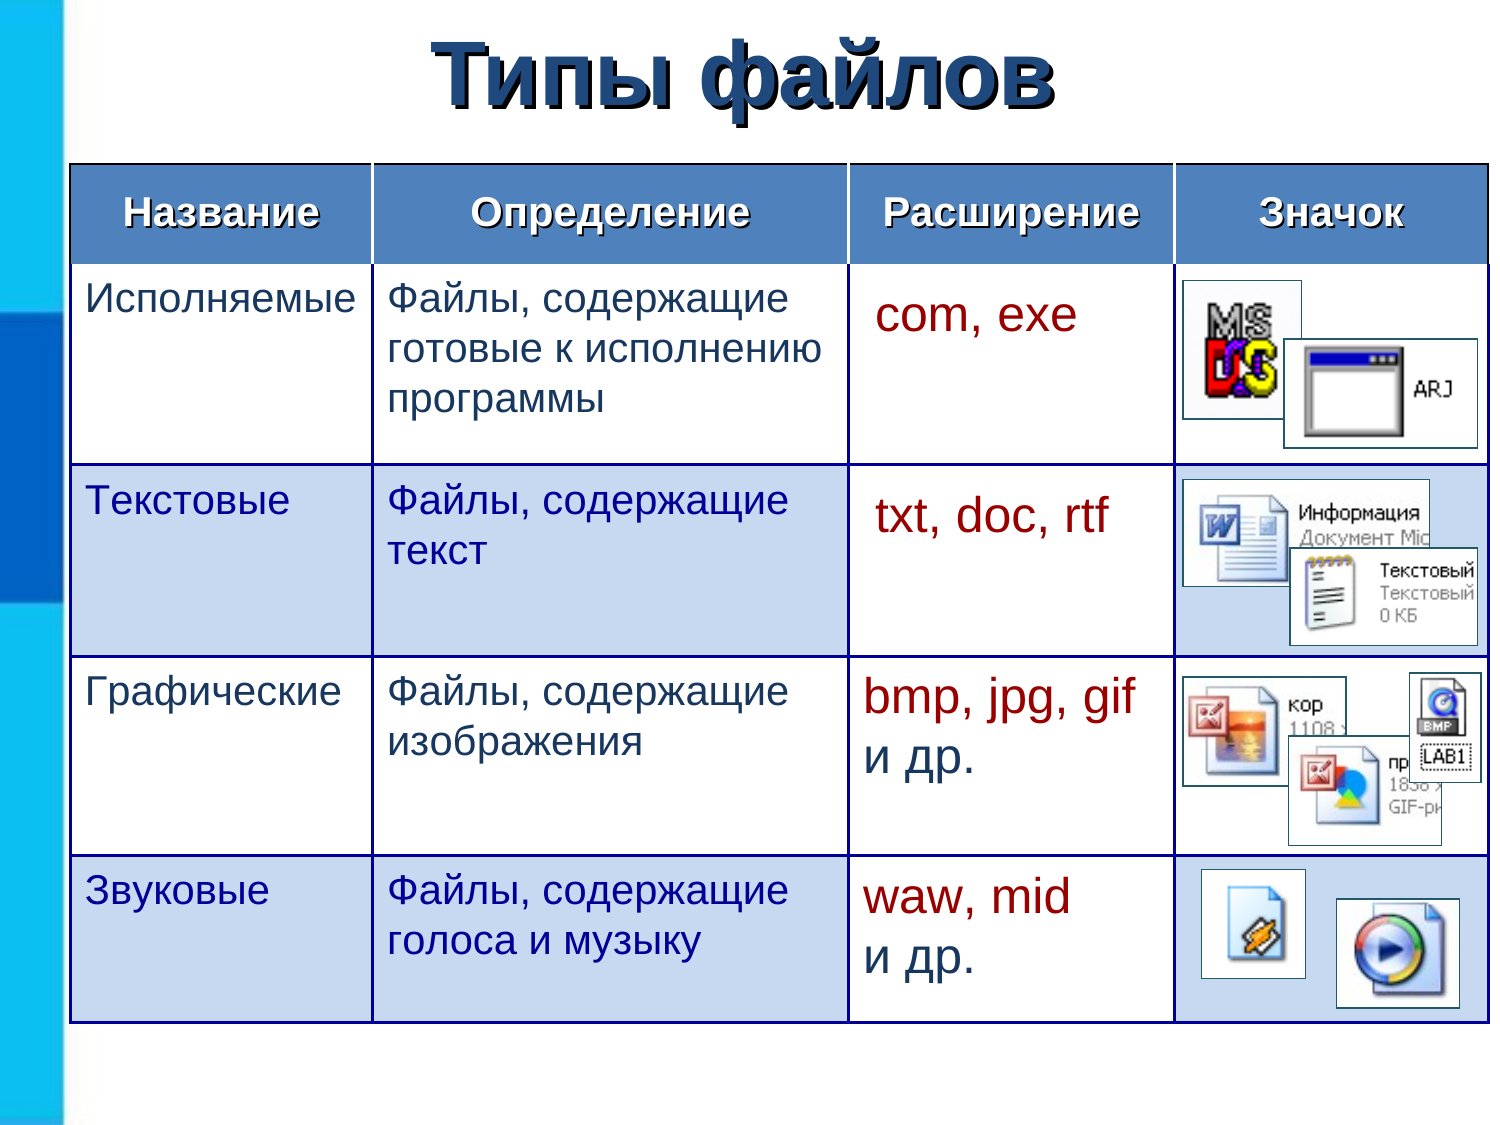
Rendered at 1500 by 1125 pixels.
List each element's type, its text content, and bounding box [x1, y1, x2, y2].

table_cell bmp, jpg, gif и др. [850, 658, 1173, 854]
table_header Расширение [850, 165, 1173, 264]
table_cell Звуковые [72, 857, 371, 1021]
table_cell Файлы, содержащие голоса и музыку [374, 857, 847, 1021]
table_header Определение [374, 165, 847, 264]
table_cell Исполняемые [72, 264, 371, 463]
table_cell [1176, 466, 1487, 655]
table_cell Текстовые [72, 466, 371, 655]
table_cell Файлы, содержащие текст [374, 466, 847, 655]
table_cell waw, mid и др. [850, 857, 1173, 1021]
title Типы файлов [105, 0, 1381, 138]
table_cell Файлы, содержащие готовые к исполнению программы [374, 264, 847, 463]
table_cell com, exe [850, 264, 1173, 463]
table_cell Графические [72, 658, 371, 854]
table_cell [1176, 857, 1487, 1021]
table_cell [1176, 658, 1487, 854]
table_cell Файлы, содержащие изображения [374, 658, 847, 854]
table_header Название [71, 165, 371, 264]
picture [0, 0, 1500, 1125]
table_cell [1176, 264, 1487, 463]
table_header Значок [1176, 165, 1487, 264]
table_cell txt, doc, rtf [850, 466, 1173, 655]
